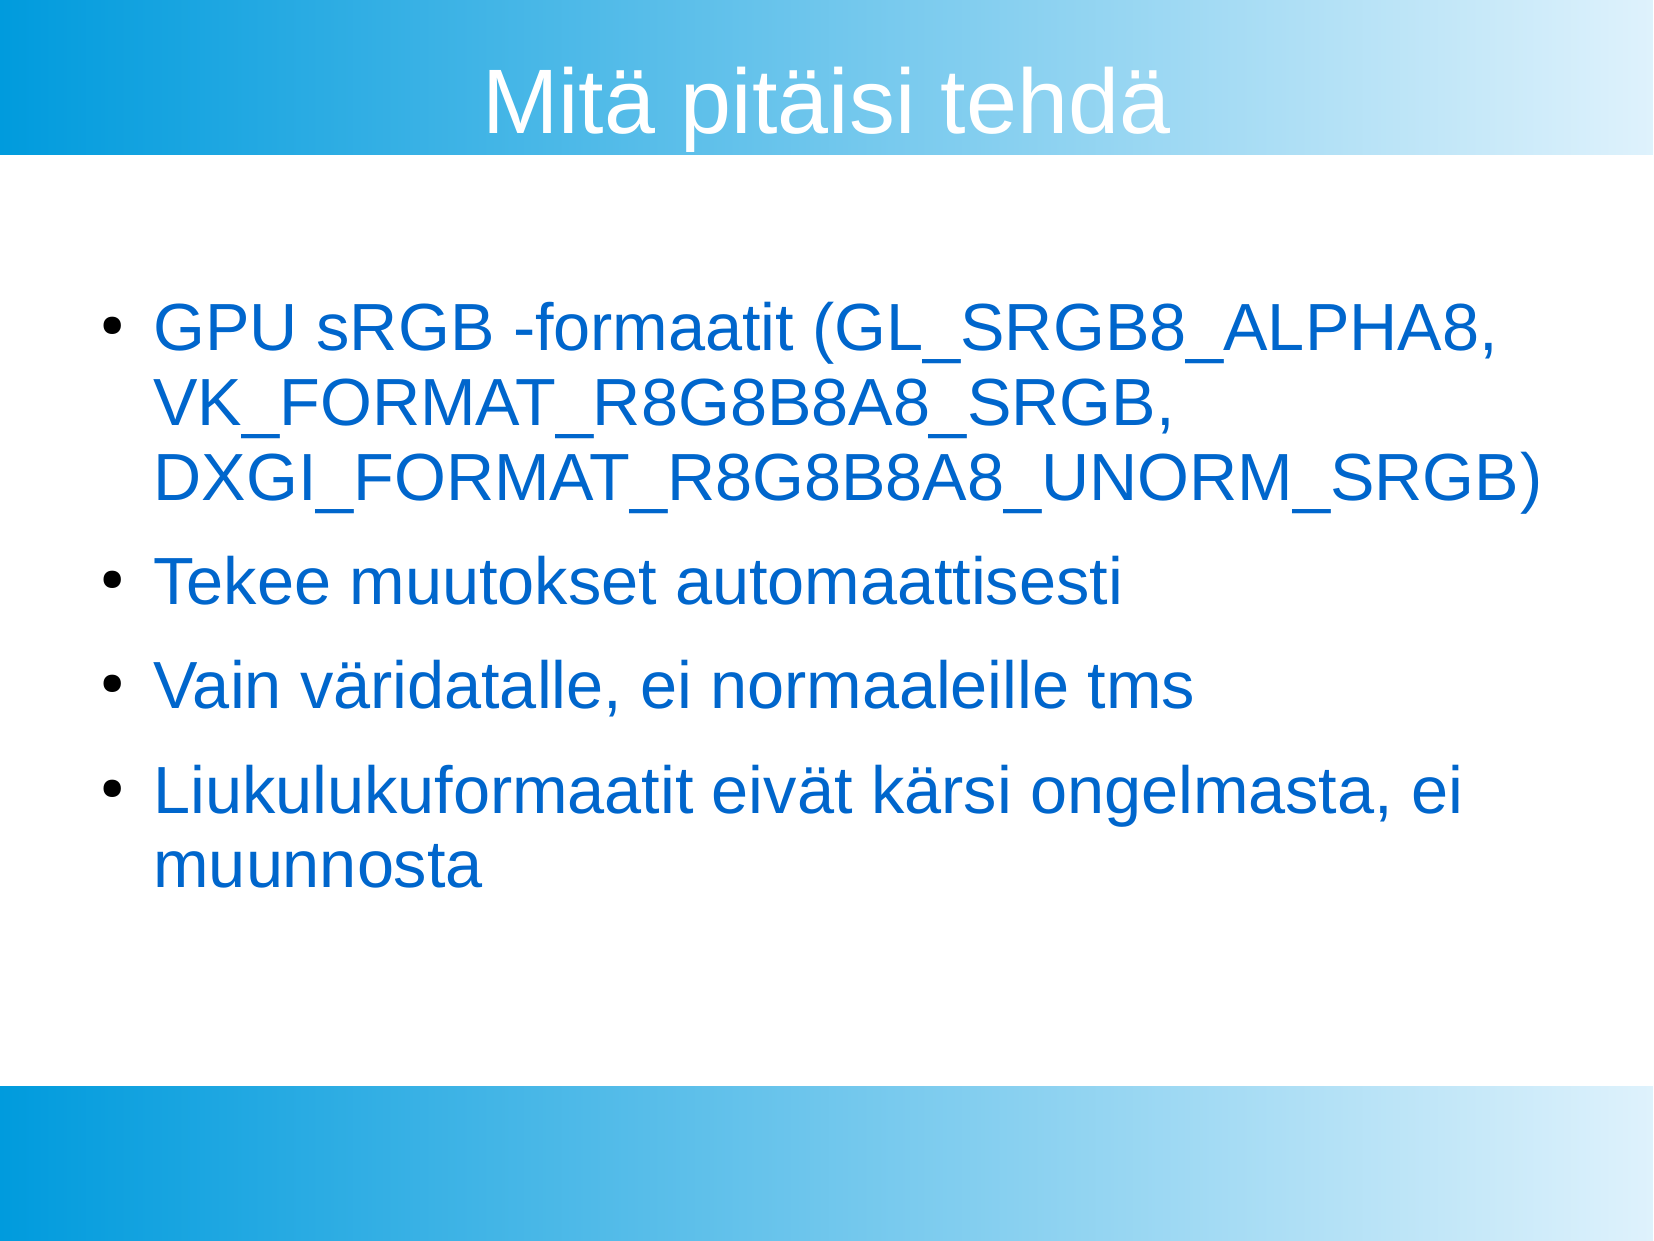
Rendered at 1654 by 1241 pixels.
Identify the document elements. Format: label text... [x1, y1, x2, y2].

title Mitä pitäisi tehdä [82, 49, 1571, 155]
list GPU sRGB -formaatit (GL_SRGB8_ALPHA8, VK_FORMAT_R8G8B8A8_SRGB, DXGI_FORMAT_R8G8B8A8_UNORM_SRGB) Tekee muutokset automaattisesti Vain väridatalle, ei normaaleille tms Liukulukuformaatit eivät kärsi ongelmasta, ei muunnosta [82, 290, 1571, 1010]
